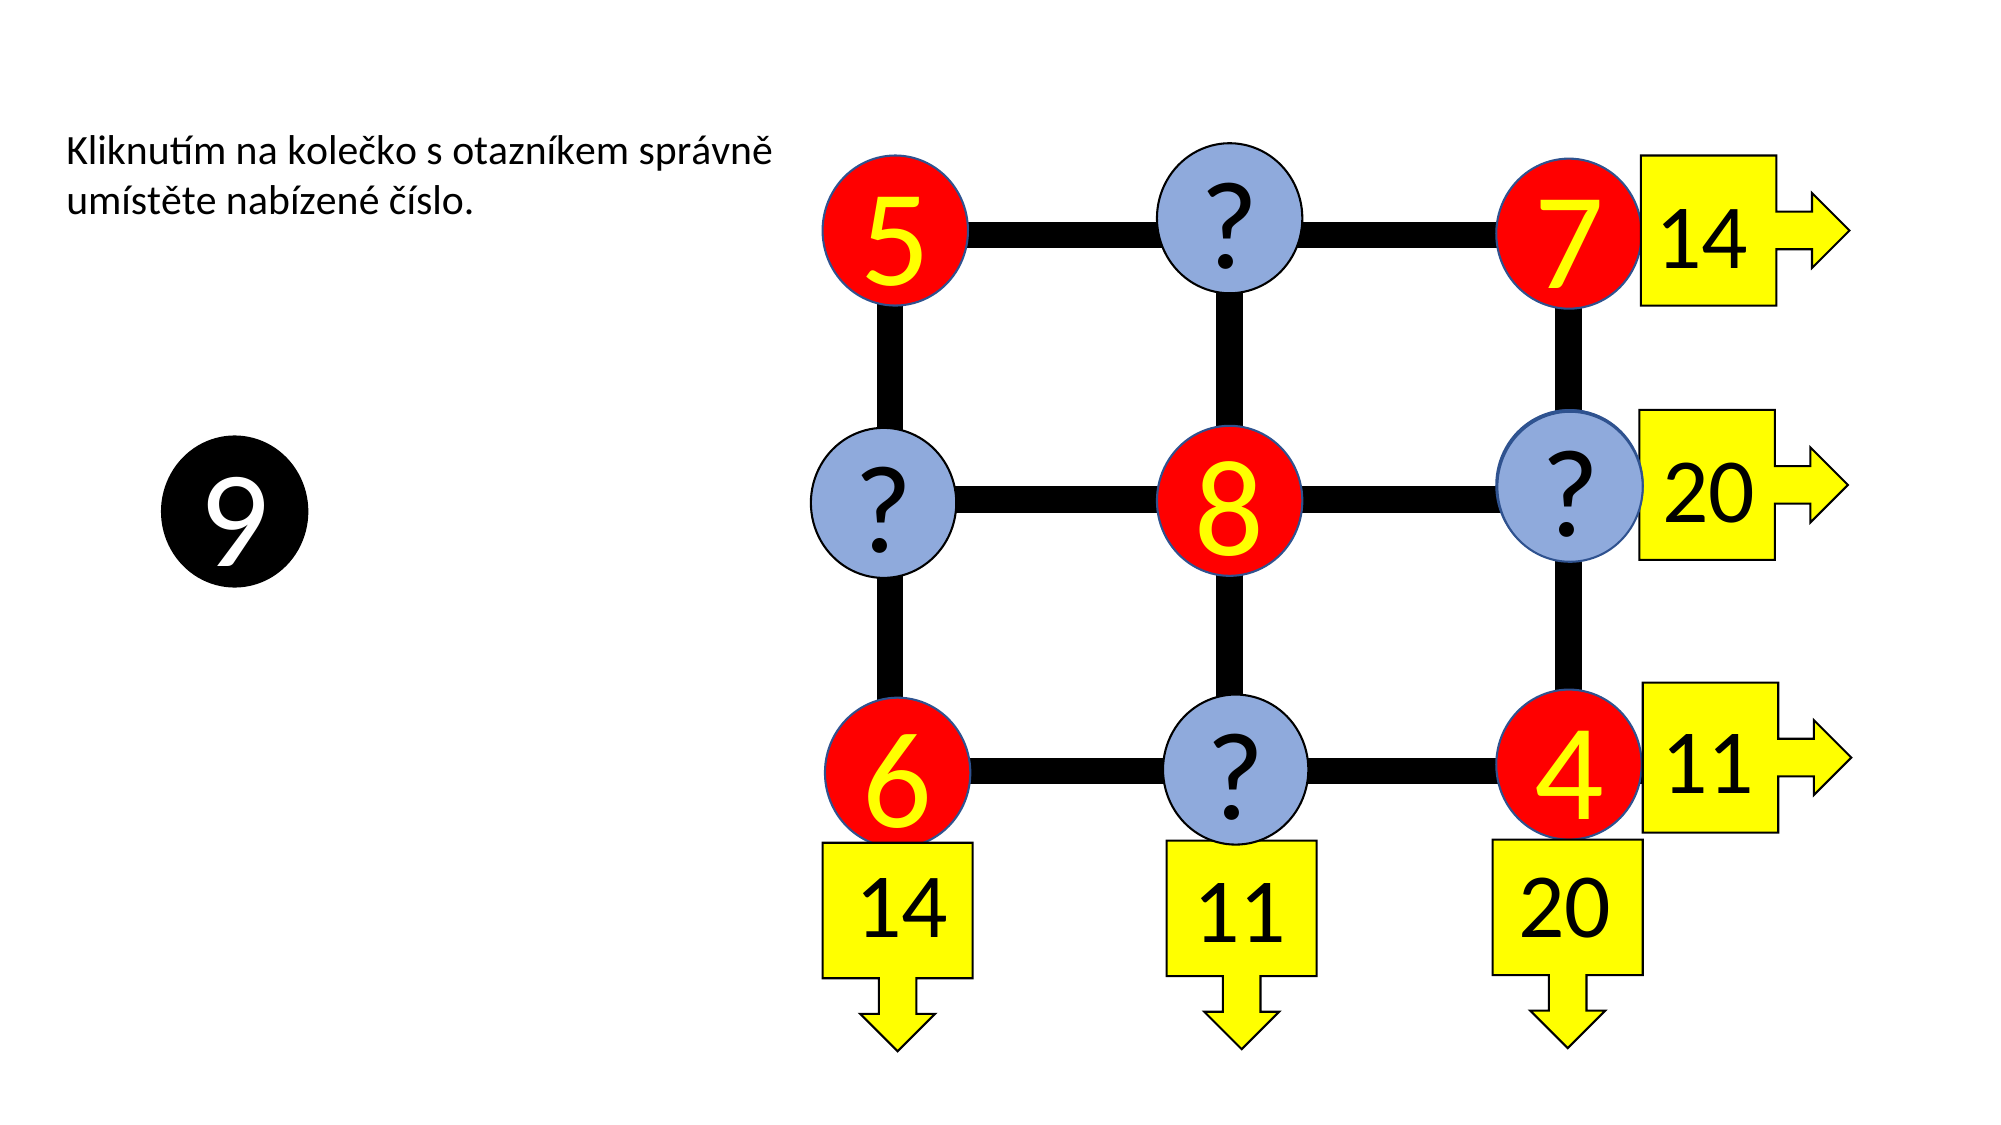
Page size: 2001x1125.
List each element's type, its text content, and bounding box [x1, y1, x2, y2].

text_box [1166, 840, 1317, 1050]
text_box [1492, 839, 1643, 1049]
text_box 6 [824, 697, 971, 837]
text_box 8 [1156, 425, 1303, 576]
text_box [877, 304, 903, 430]
text_box [1216, 293, 1242, 426]
text_box ? [1156, 143, 1303, 294]
text_box [877, 576, 903, 700]
text_box ? [810, 427, 957, 578]
text_box [970, 759, 1164, 784]
text_box [967, 223, 1162, 248]
text_box 9 [161, 436, 308, 587]
text_box ? [1497, 411, 1643, 562]
text_box Kliknutím na kolečko s otazníkem správně umístěte nabízené číslo. [51, 114, 789, 231]
text_box [1308, 759, 1498, 784]
text_box 20 [1647, 423, 1771, 549]
text_box [1640, 155, 1850, 306]
text_box 7 [1496, 158, 1640, 309]
text_box [1302, 487, 1500, 512]
text_box [822, 842, 973, 1052]
text_box [1639, 409, 1848, 560]
text_box 4 [1496, 689, 1642, 837]
text_box 20 [1503, 837, 1627, 964]
text_box [1556, 561, 1581, 690]
text_box 11 [1646, 694, 1769, 820]
text_box [1216, 575, 1242, 697]
text_box ? [1163, 694, 1309, 845]
text_box 14 [1640, 169, 1764, 295]
text_box 5 [822, 155, 968, 306]
text_box [1297, 223, 1497, 248]
text_box [955, 487, 1158, 512]
text_box [1640, 682, 1852, 833]
text_box 11 [1178, 842, 1302, 969]
text_box [1556, 308, 1581, 411]
text_box 14 [840, 837, 964, 964]
